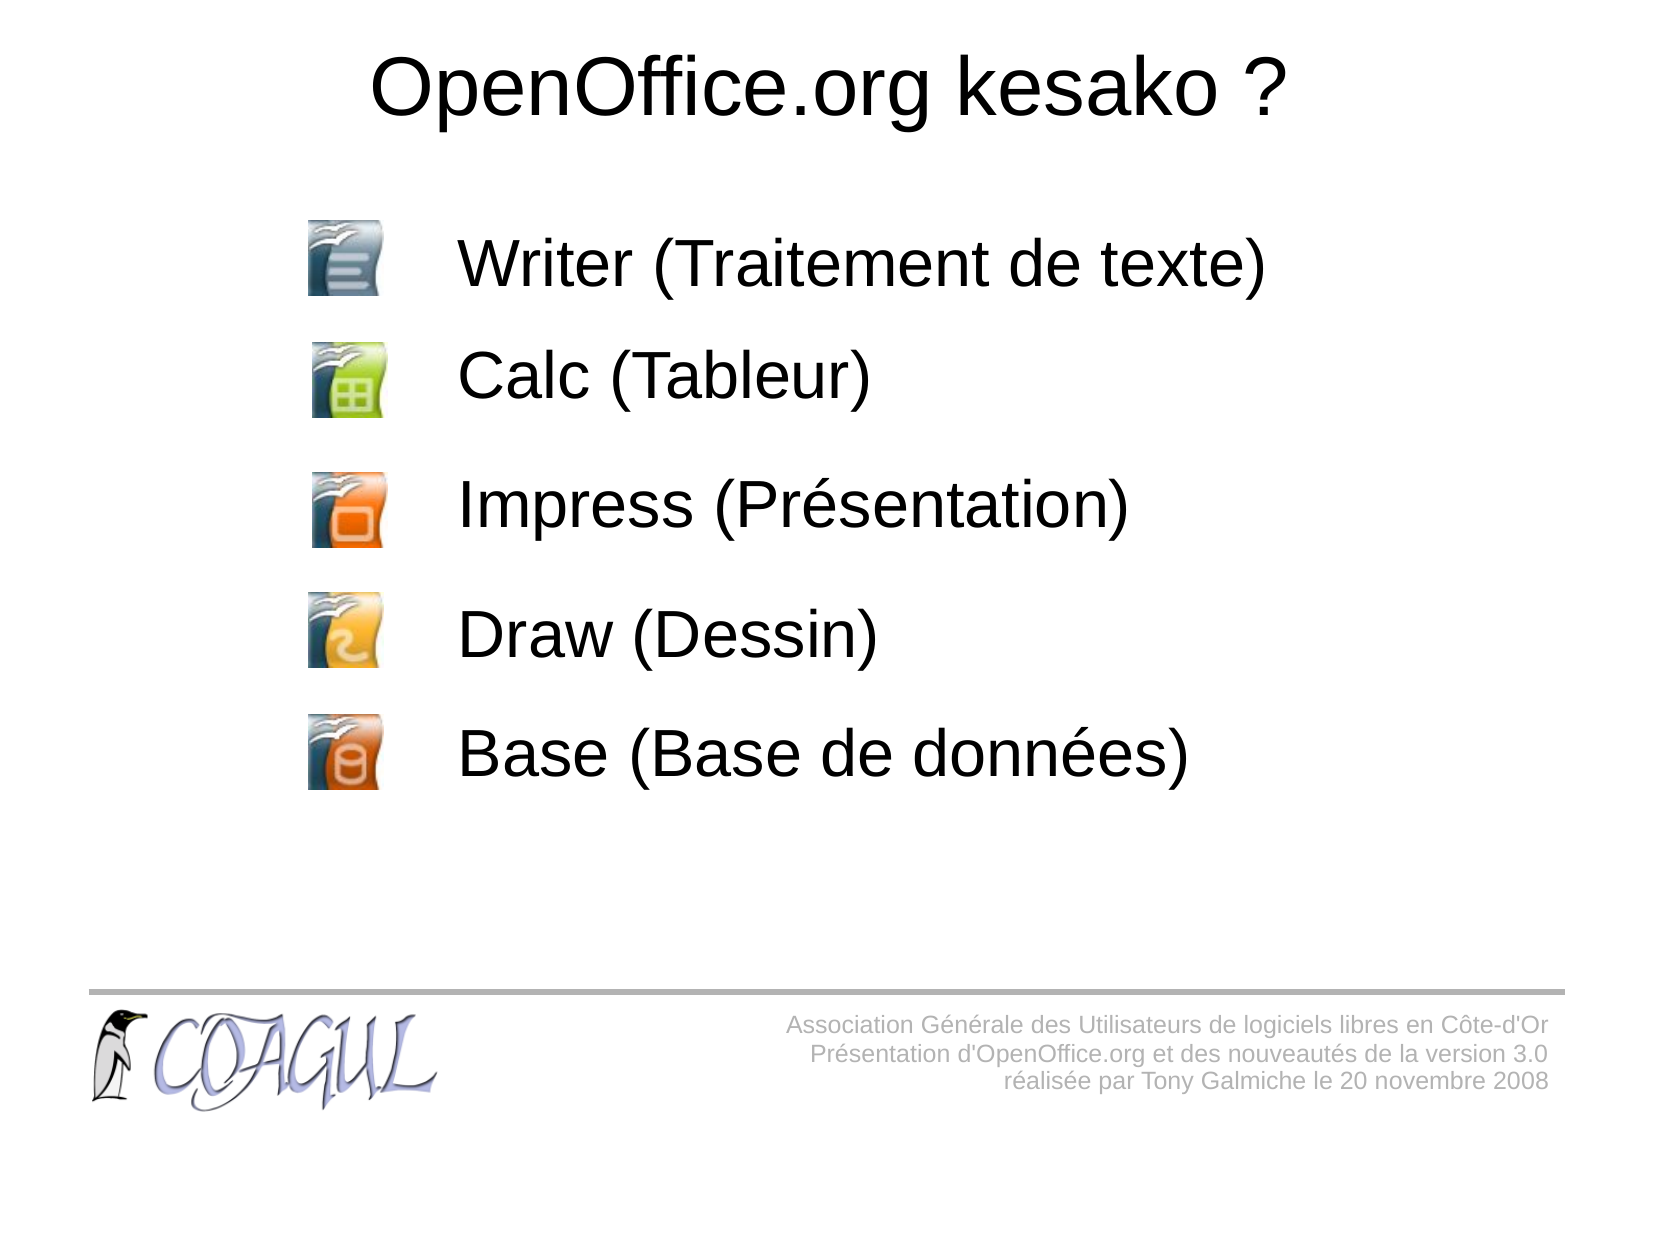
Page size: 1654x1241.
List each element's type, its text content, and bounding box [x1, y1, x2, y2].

text_box Base (Base de données) [442, 708, 1329, 799]
picture [312, 472, 388, 548]
picture [308, 714, 384, 790]
picture [88, 1006, 443, 1117]
picture [308, 220, 384, 296]
picture [312, 342, 388, 418]
text_box Impress (Présentation) [442, 459, 1329, 550]
text_box Draw (Dessin) [442, 589, 1329, 680]
picture [308, 592, 384, 668]
text_box Calc (Tableur) [442, 330, 1329, 421]
text_box Writer (Traitement de texte) [442, 218, 1329, 309]
title OpenOffice.org kesako ? [88, 25, 1571, 148]
